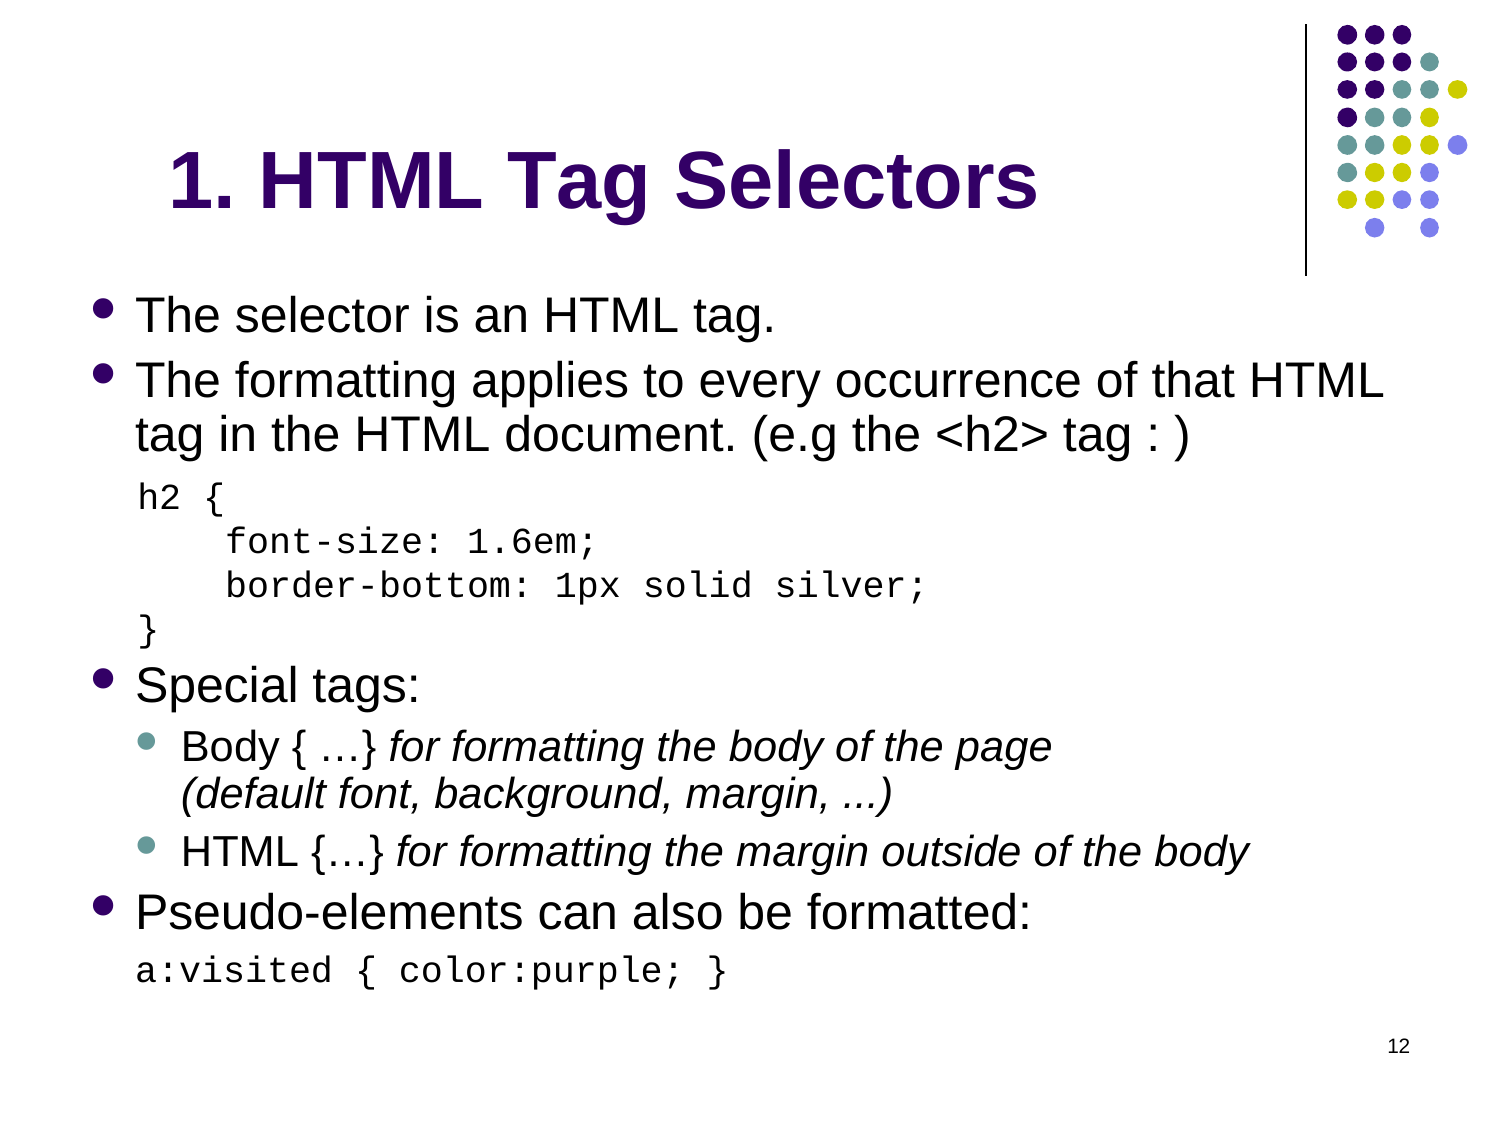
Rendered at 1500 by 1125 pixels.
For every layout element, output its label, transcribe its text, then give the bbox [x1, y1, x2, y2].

list The selector is an HTML tag. The formatting applies to every occurrence of that HTML tag in the HTML document. (e.g the <h2> tag : ) h2 { font-size: 1.6em; border-bottom: 1px solid silver; } Special tags: Body { …} for formatting the body of the page (default font, background, margin, ...) HTML {…} for formatting the margin outside of the body Pseudo-elements can also be formatted: a:visited { color:purple; } [75, 282, 1426, 1006]
text_box <number> [1074, 1025, 1426, 1101]
title 1. HTML Tag Selectors [153, 20, 1313, 233]
